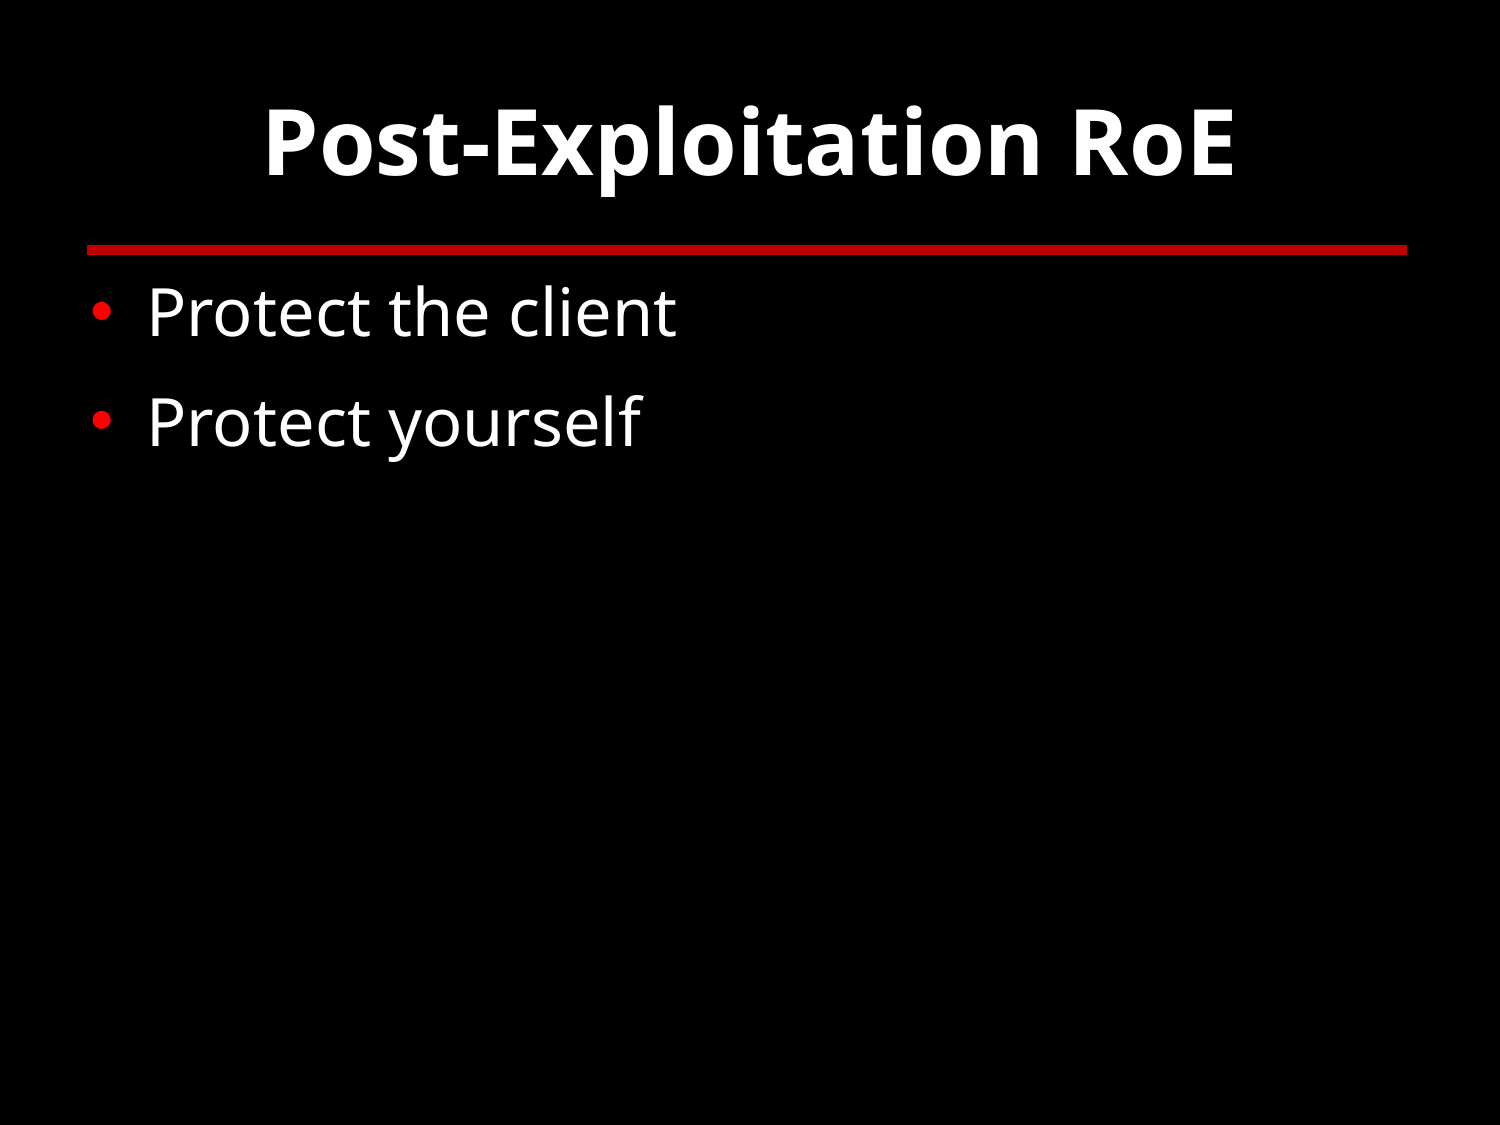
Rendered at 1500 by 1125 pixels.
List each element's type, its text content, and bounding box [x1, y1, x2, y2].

title Post-Exploitation RoE [75, 45, 1425, 233]
list Protect the client Protect yourself [75, 262, 1425, 1005]
